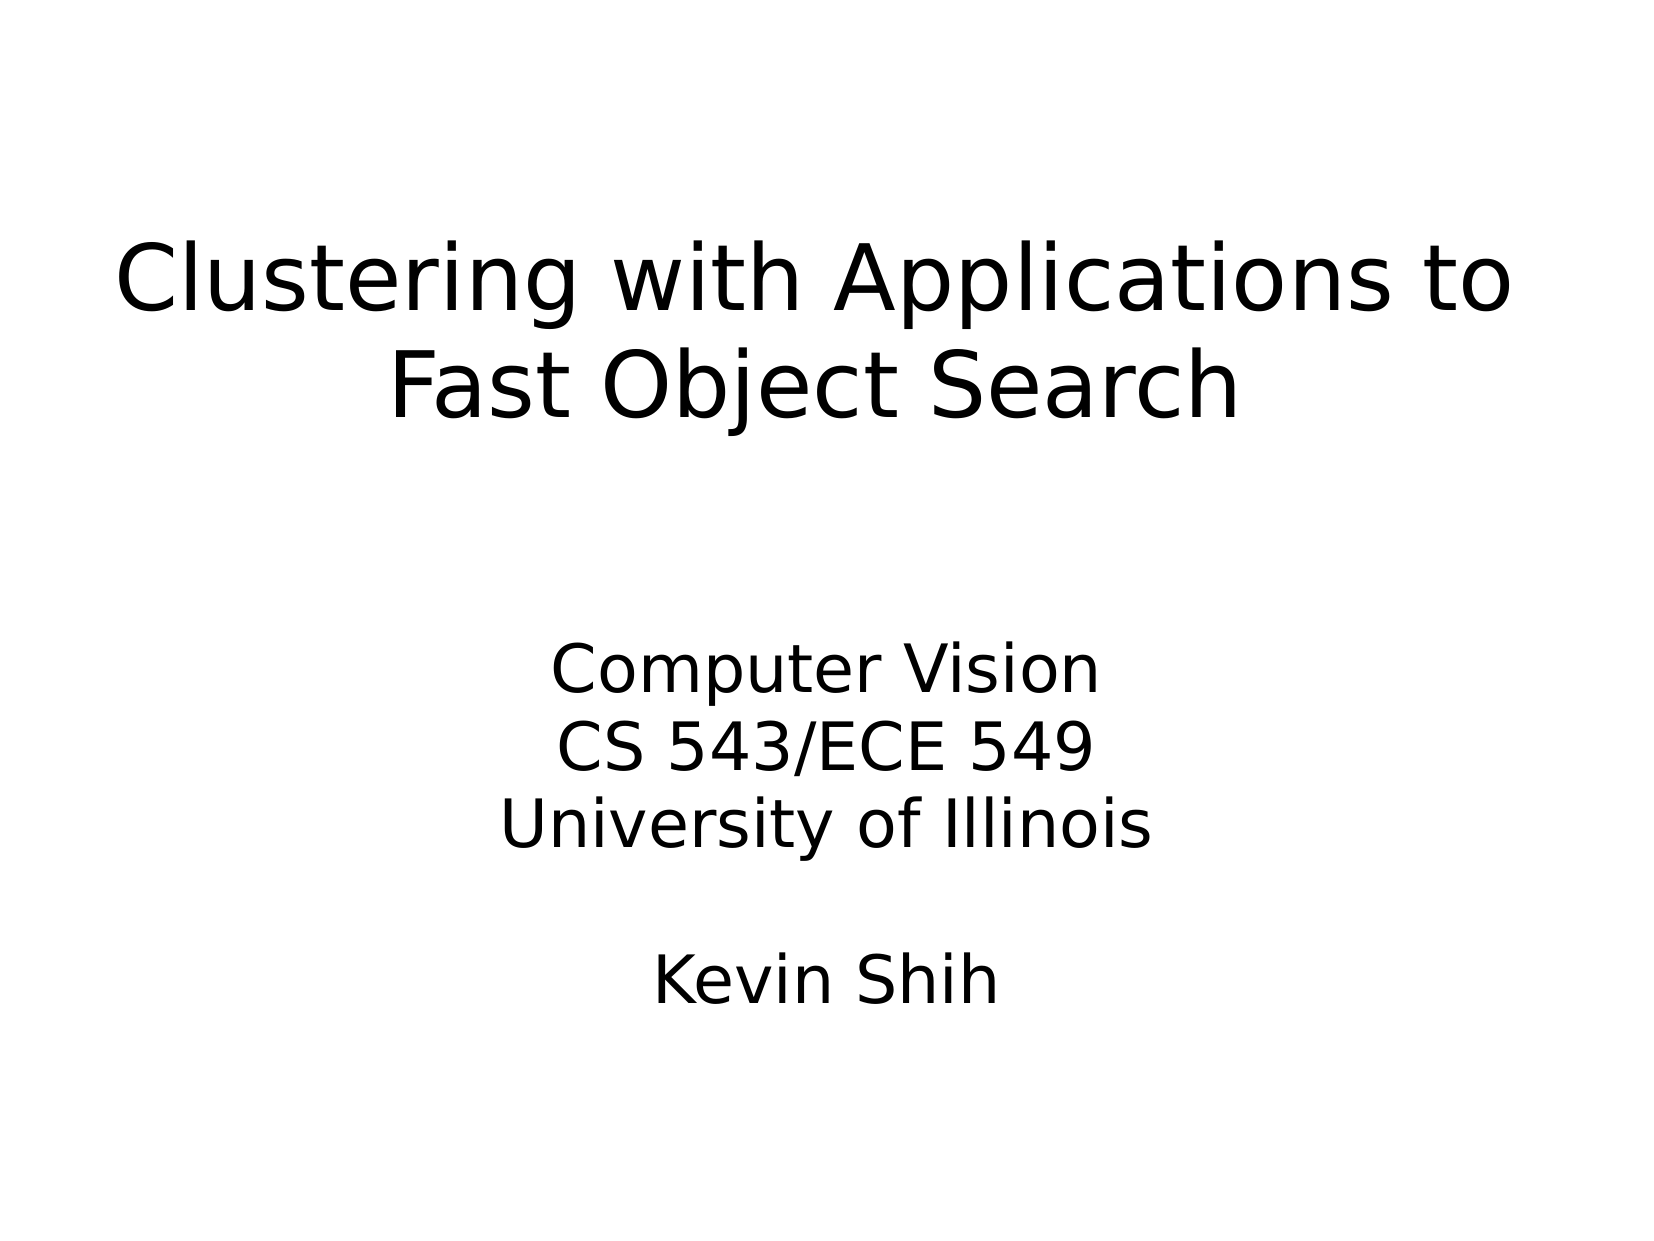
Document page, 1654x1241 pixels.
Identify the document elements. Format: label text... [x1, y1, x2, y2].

subtitle Computer Vision CS 543/ECE 549 University of Illinois Kevin Shih [82, 465, 1571, 1185]
title Clustering with Applications to Fast Object Search [71, 225, 1561, 440]
